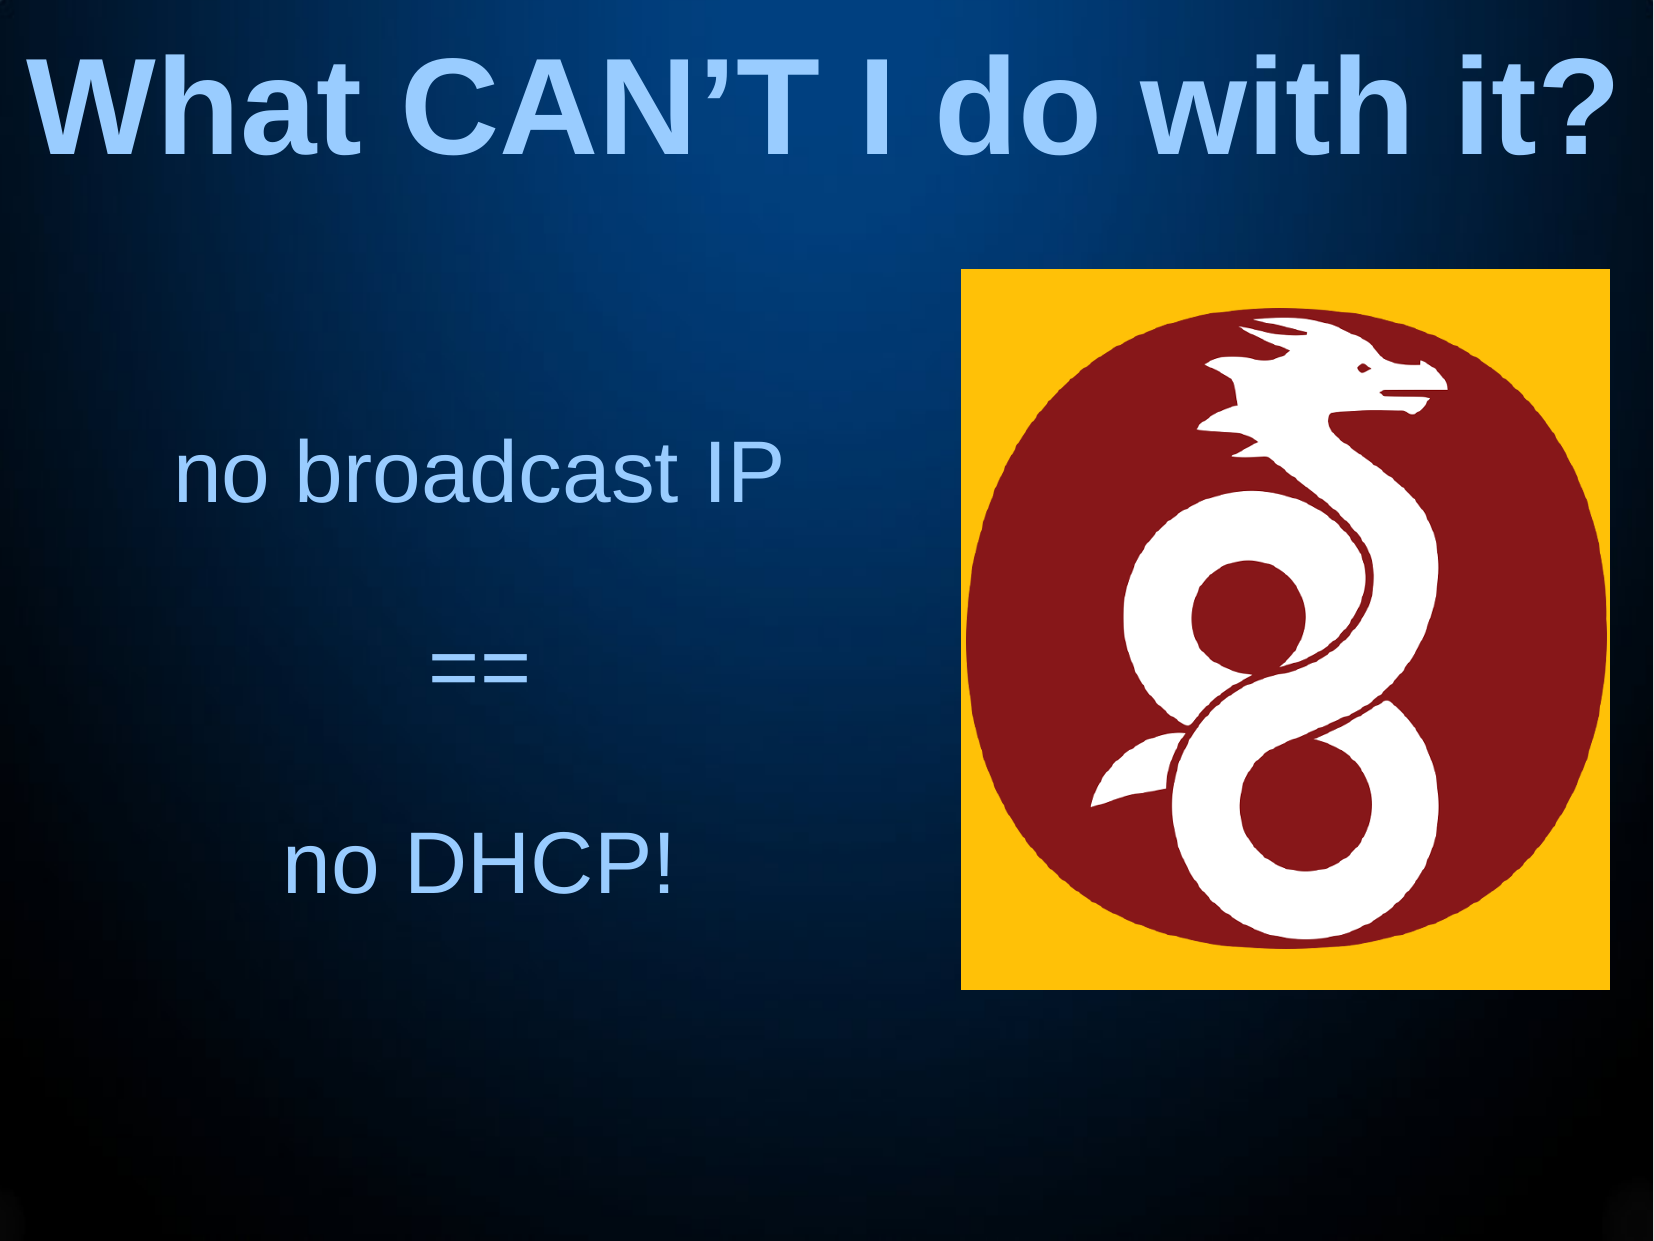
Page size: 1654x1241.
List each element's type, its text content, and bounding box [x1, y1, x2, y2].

title What CAN’T I do with it? [0, 2, 1651, 211]
title no broadcast IP == no DHCP! [60, 232, 901, 1201]
picture [0, 0, 1654, 1241]
